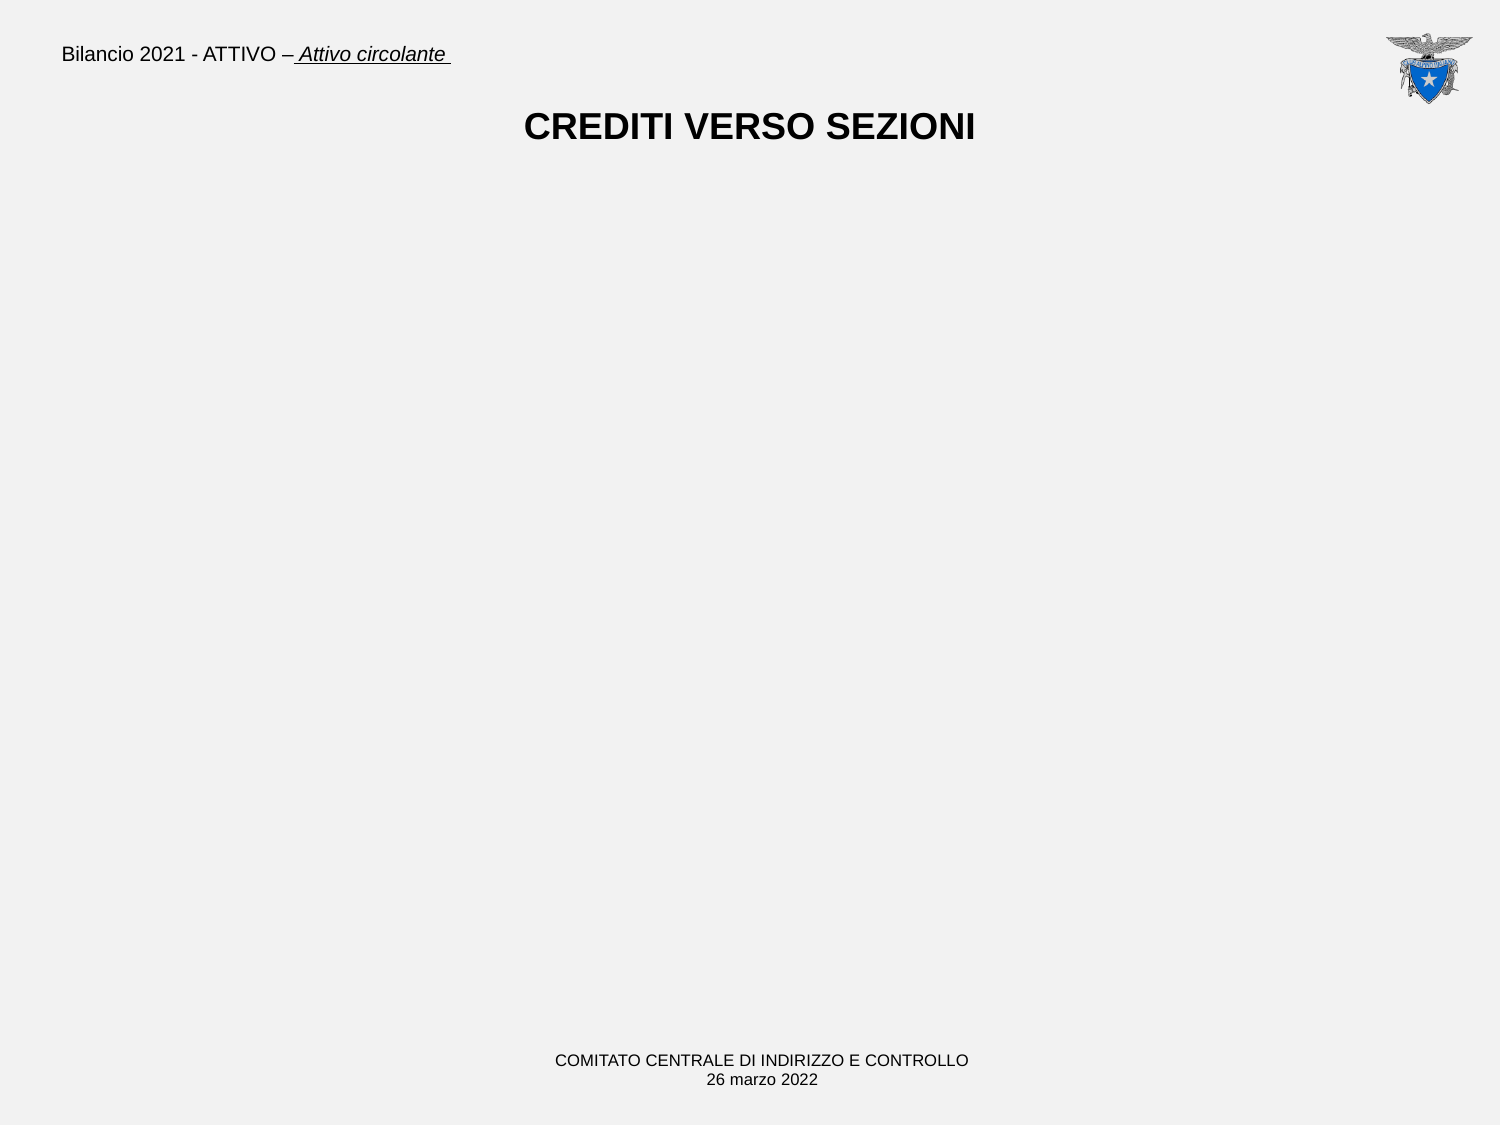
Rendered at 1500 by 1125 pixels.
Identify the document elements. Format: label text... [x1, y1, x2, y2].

text_box COMITATO CENTRALE DI INDIRIZZO E CONTROLLO 26 marzo 2022 [278, 1044, 1247, 1100]
picture [1382, 29, 1477, 112]
text_box CREDITI VERSO SEZIONI [259, 105, 1241, 147]
text_box Bilancio 2021 - ATTIVO – Attivo circolante [46, 35, 516, 76]
